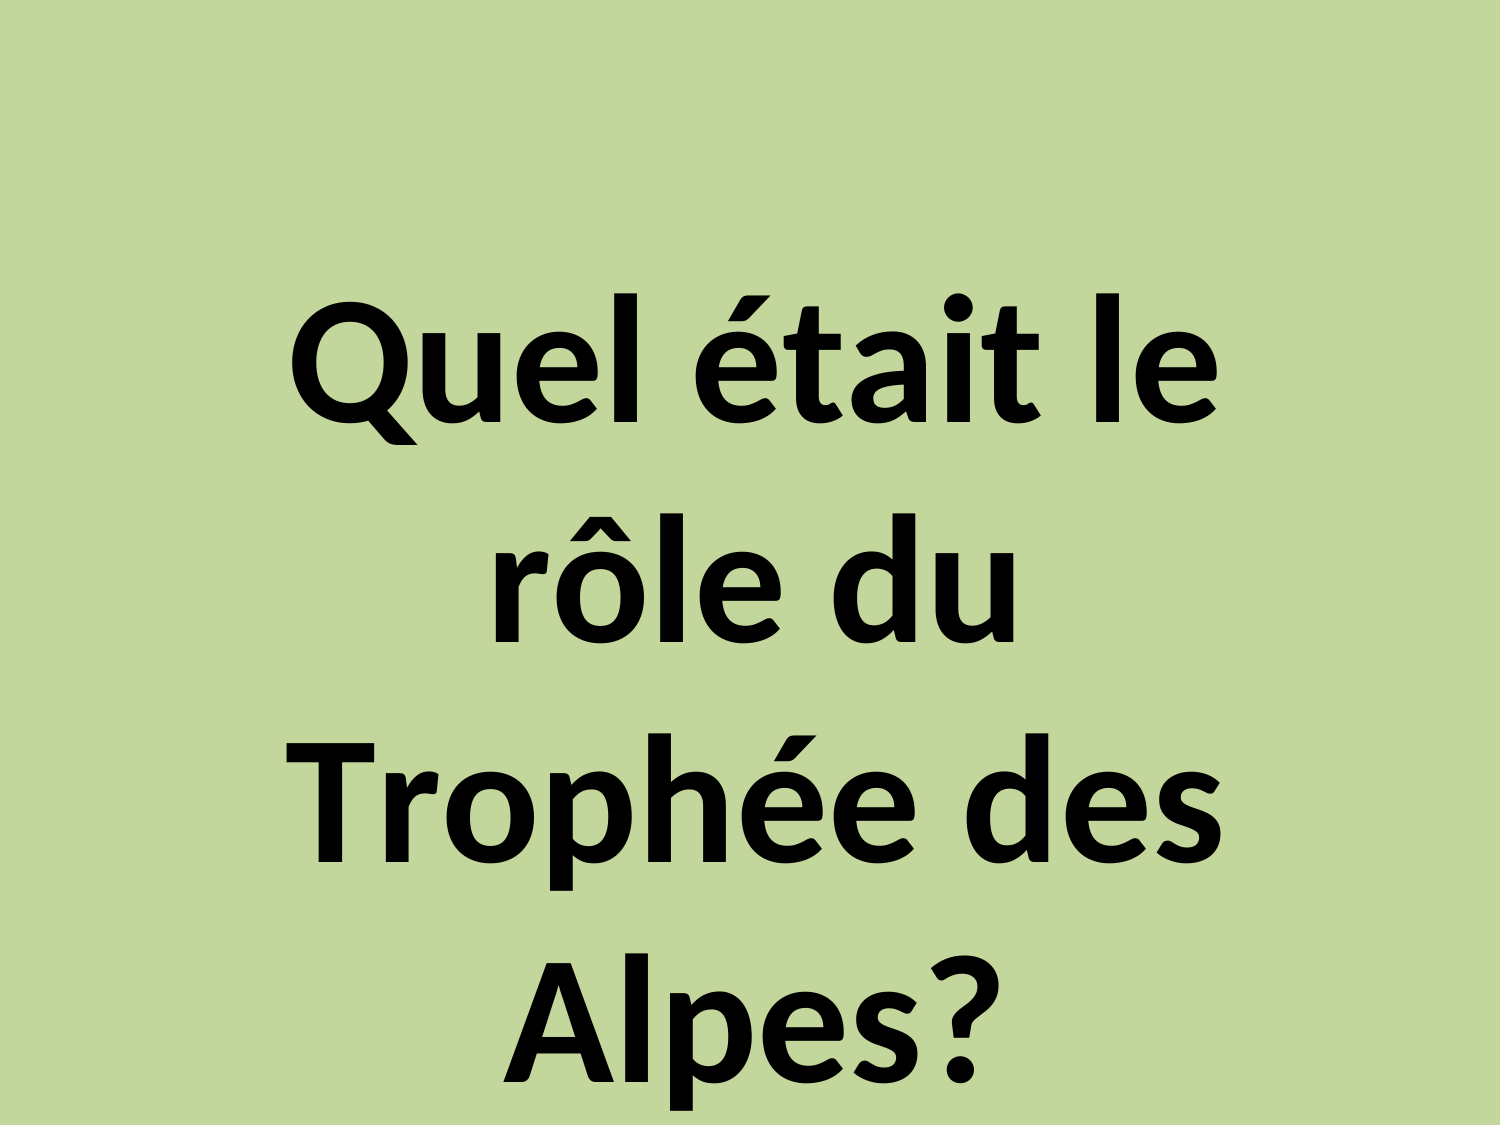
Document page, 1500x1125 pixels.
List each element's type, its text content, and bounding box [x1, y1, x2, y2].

text_box Quel était le rôle du Trophée des Alpes? [135, 231, 1377, 1125]
